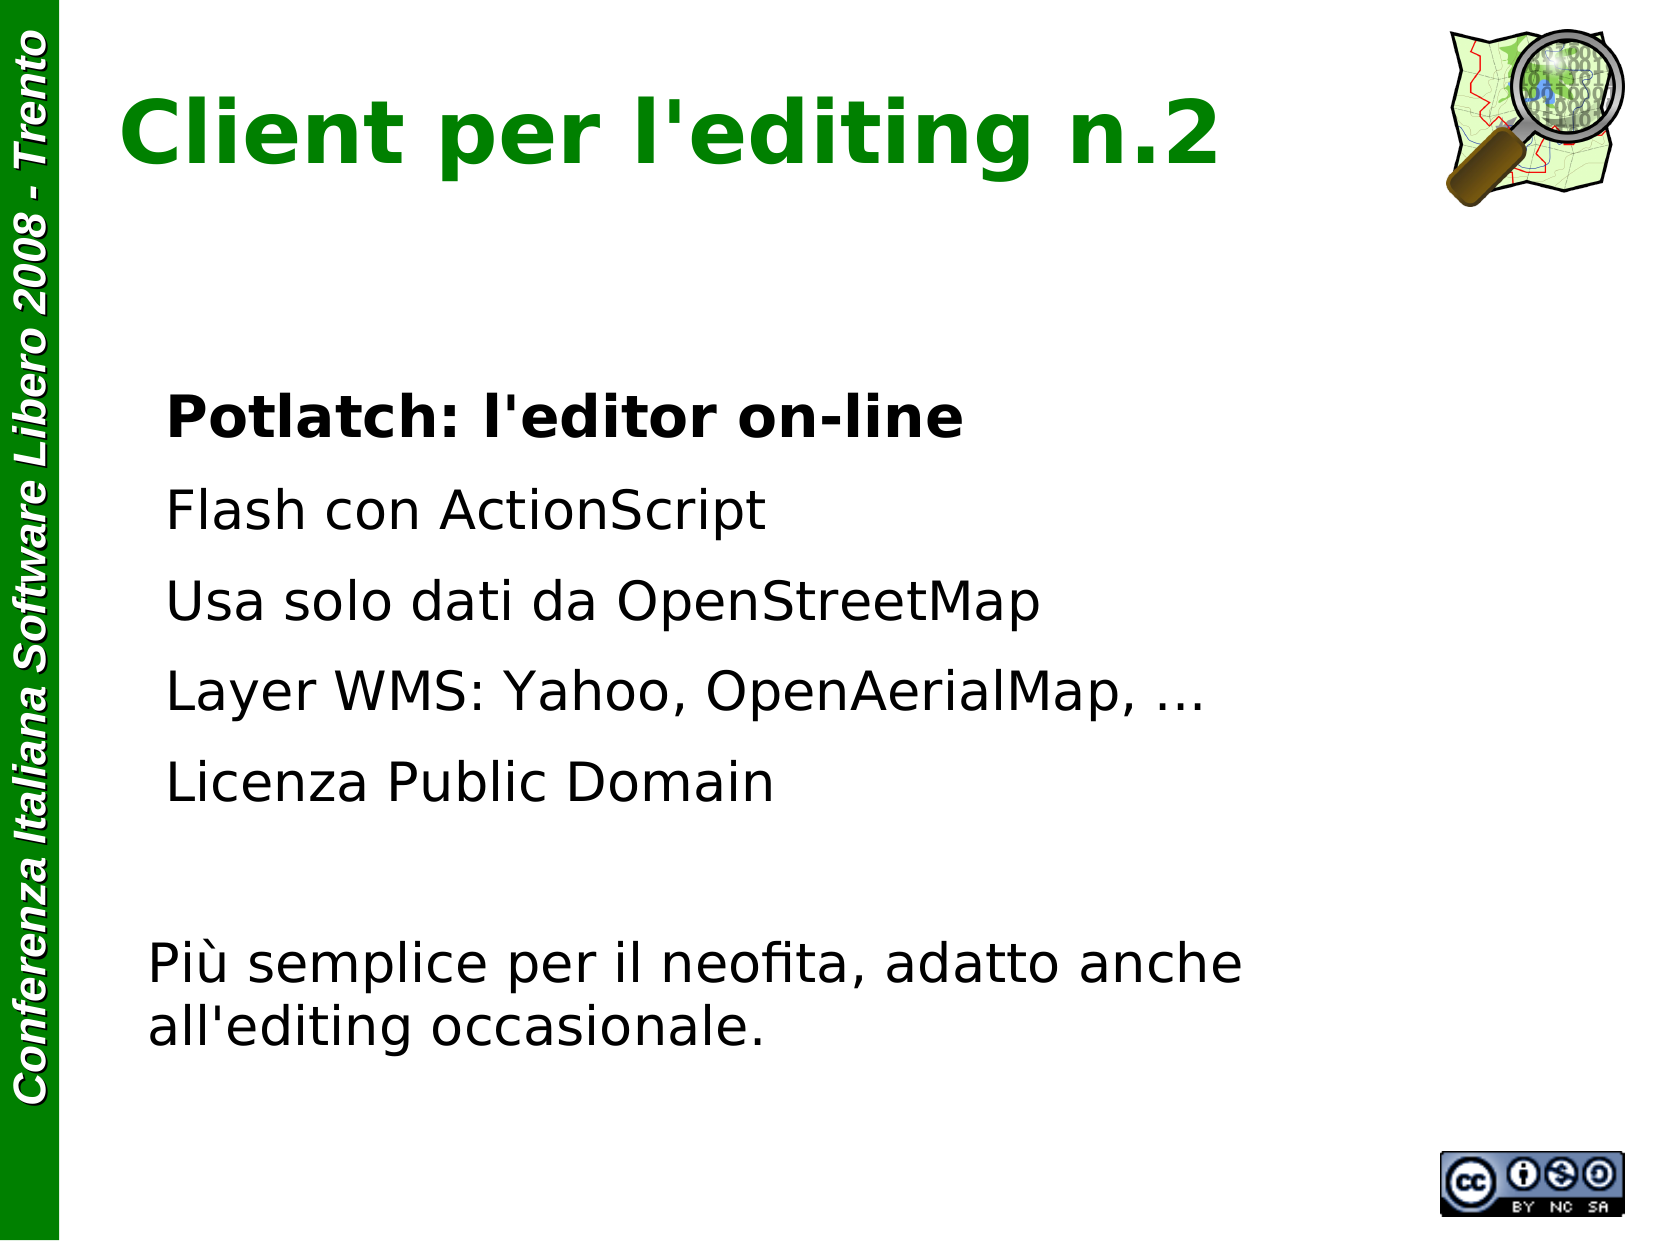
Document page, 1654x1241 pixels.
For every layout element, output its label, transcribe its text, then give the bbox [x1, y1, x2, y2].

title Client per l'editing n.2 [118, 36, 1394, 229]
picture [1446, 29, 1625, 207]
picture [1440, 1151, 1625, 1217]
list Potlatch: l'editor on-line Flash con ActionScript Usa solo dati da OpenStreetMap Layer WMS: Yahoo, OpenAerialMap, ... Licenza Public Domain Più semplice per il neofita, adatto anche all'editing occasionale. [147, 383, 1447, 1059]
